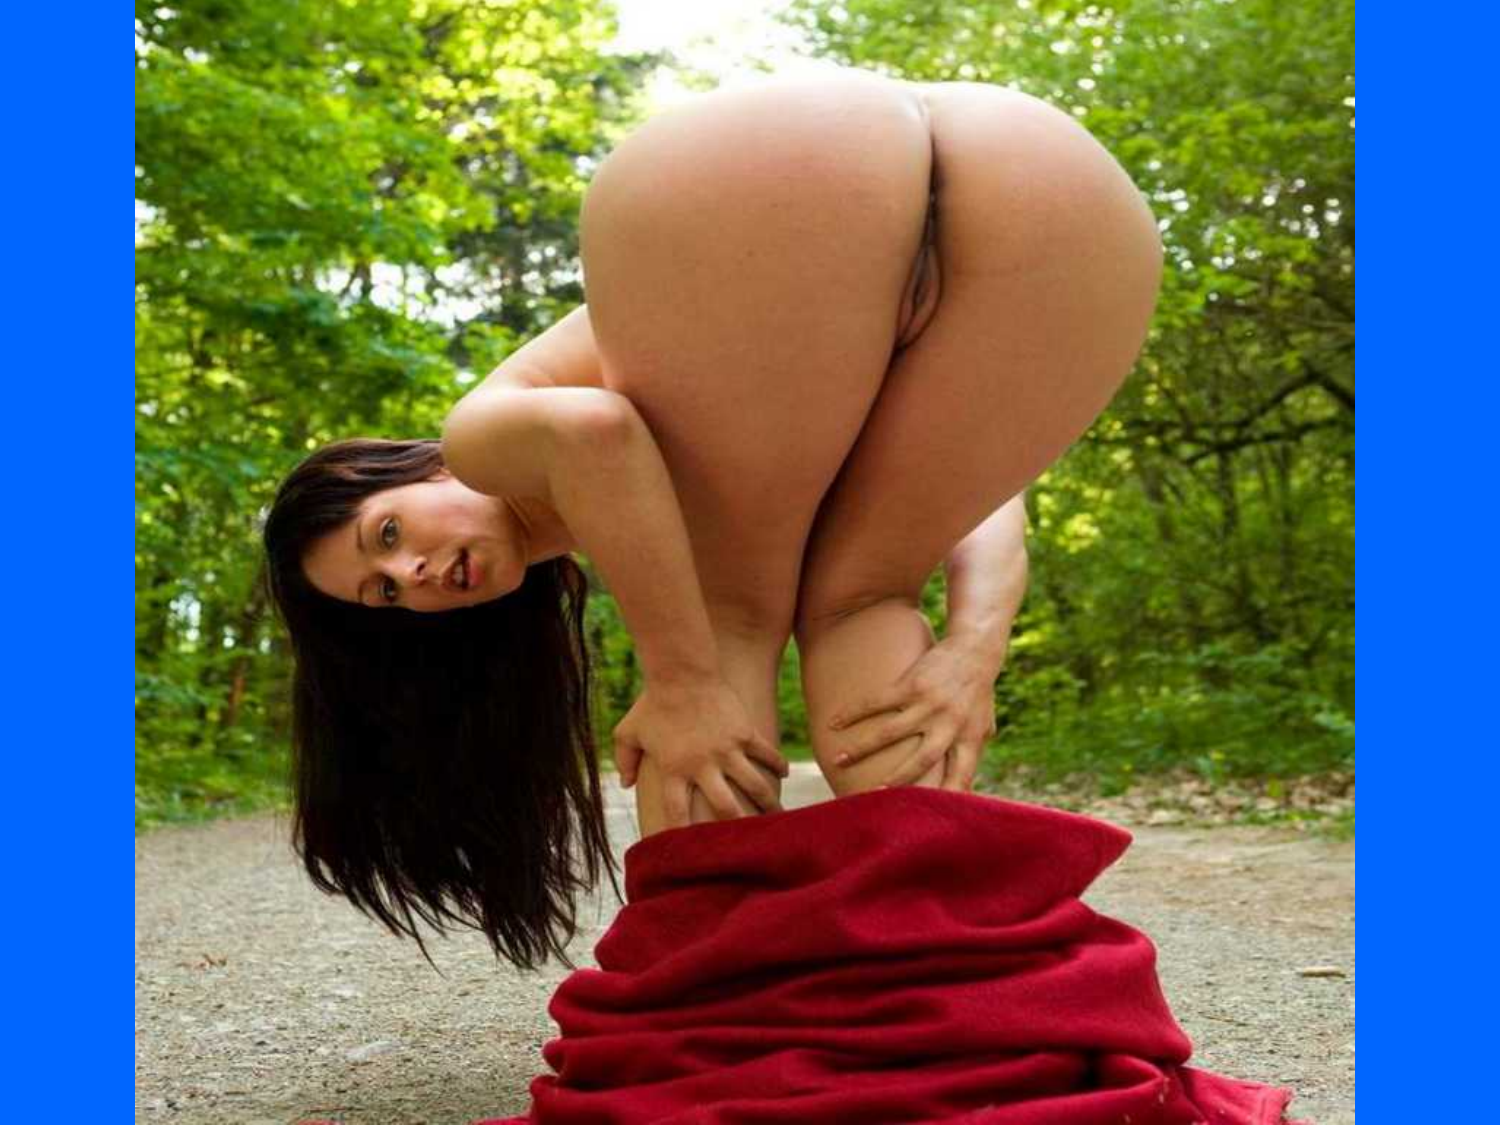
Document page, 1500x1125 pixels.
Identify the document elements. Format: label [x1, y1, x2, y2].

picture [135, 0, 1355, 1125]
